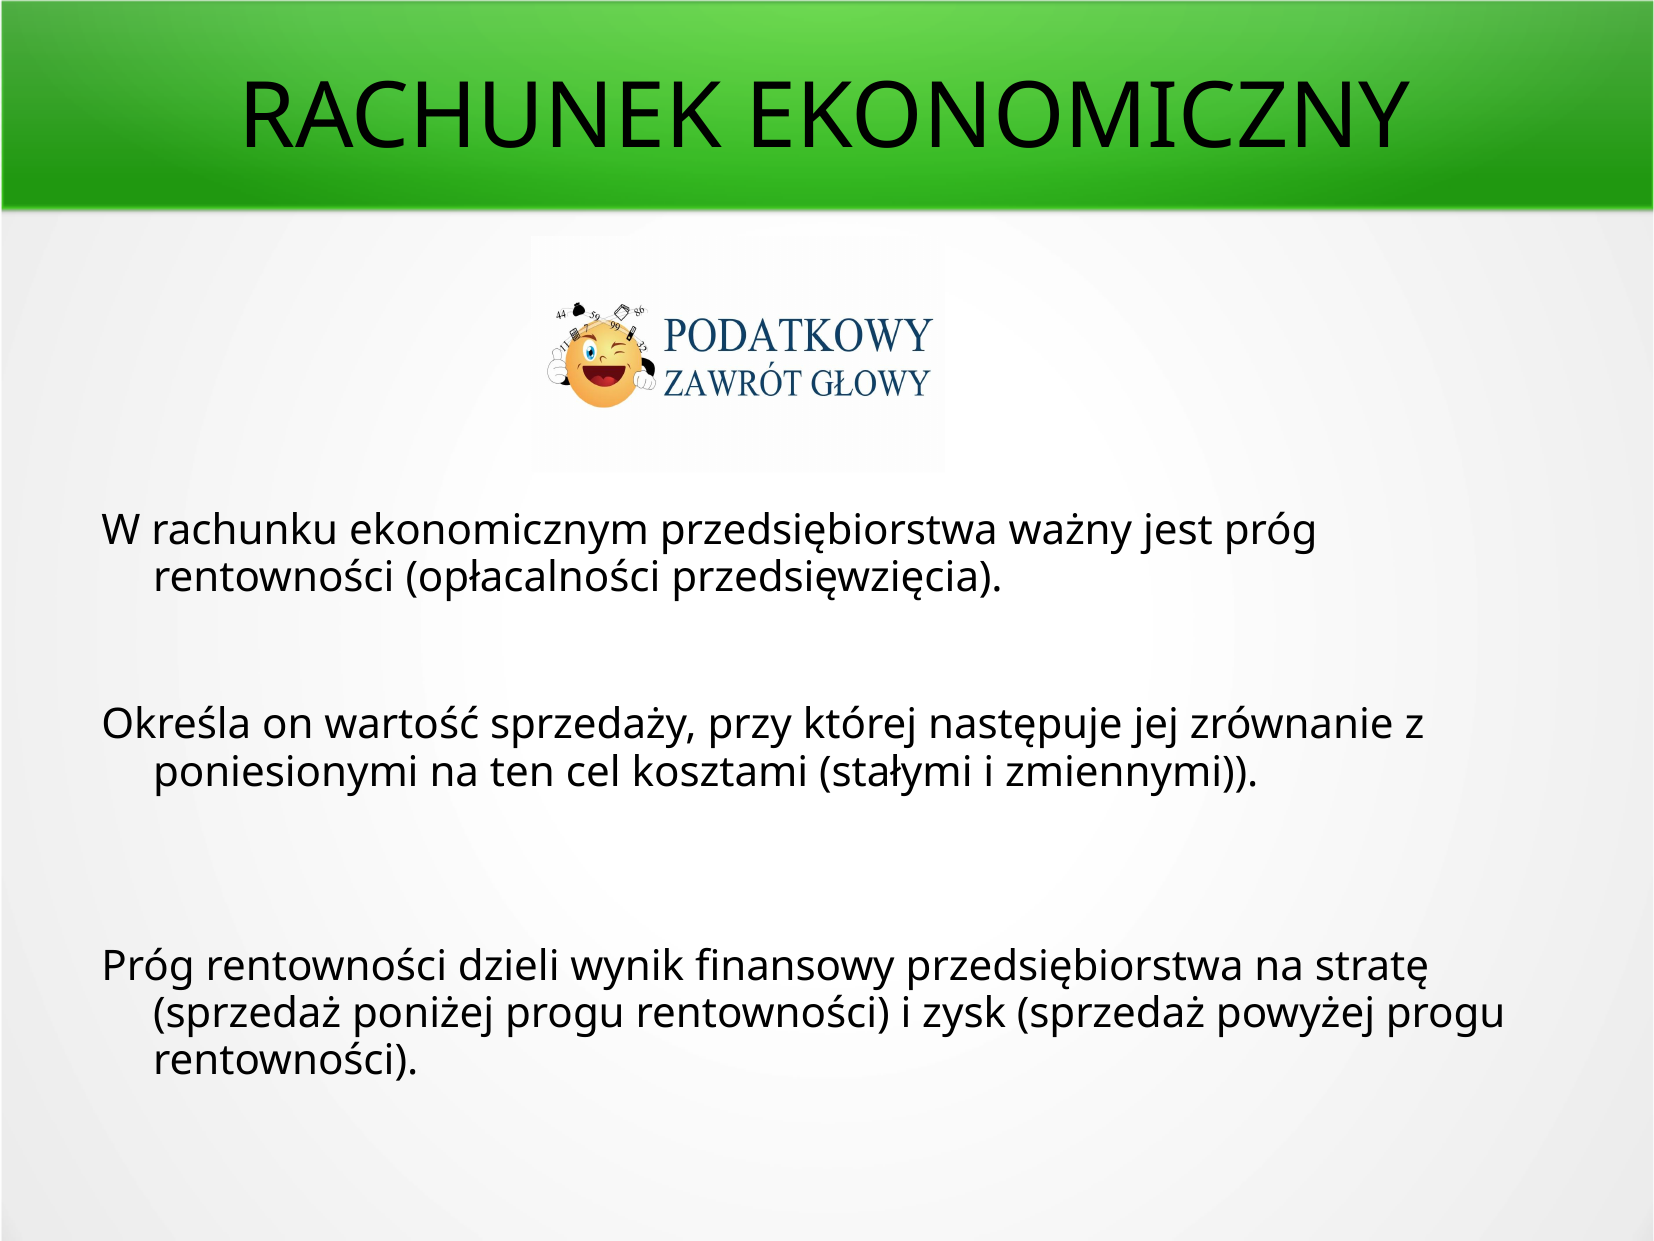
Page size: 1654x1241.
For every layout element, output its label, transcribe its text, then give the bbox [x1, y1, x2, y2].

picture [531, 236, 945, 473]
title RACHUNEK EKONOMICZNY [82, 47, 1569, 187]
list W rachunku ekonomicznym przedsiębiorstwa ważny jest próg rentowności (opłacalności przedsięwzięcia). Określa on wartość sprzedaży, przy której następuje jej zrównanie z poniesionymi na ten cel kosztami (stałymi i zmiennymi)). Próg rentowności dzieli wynik finansowy przedsiębiorstwa na stratę (sprzedaż poniżej progu rentowności) i zysk (sprzedaż powyżej progu rentowności). [49, 501, 1536, 1089]
